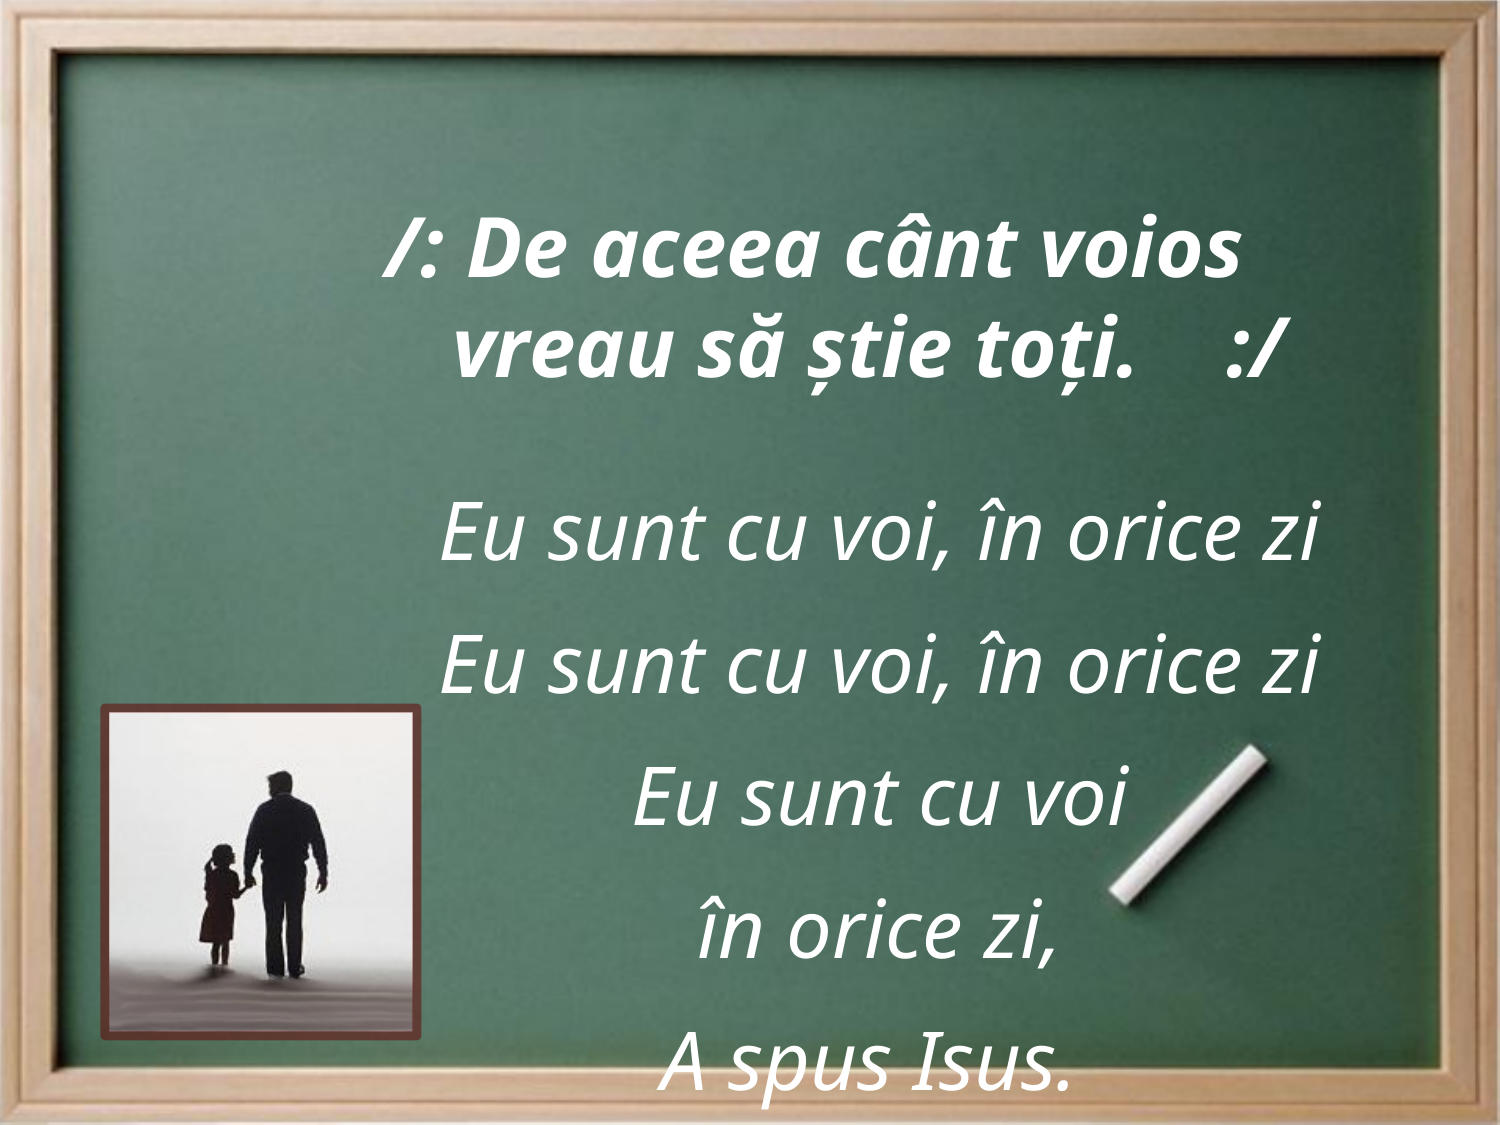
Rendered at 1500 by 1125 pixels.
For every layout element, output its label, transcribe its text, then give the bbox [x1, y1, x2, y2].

picture [0, 0, 1500, 1125]
title /: De aceea cânt voios vreau să ştie toţi. :/ [177, 173, 1453, 415]
text_box Eu sunt cu voi, în orice zi Eu sunt cu voi, în orice zi Eu sunt cu voi în orice zi, A spus Isus. [317, 509, 1443, 1057]
